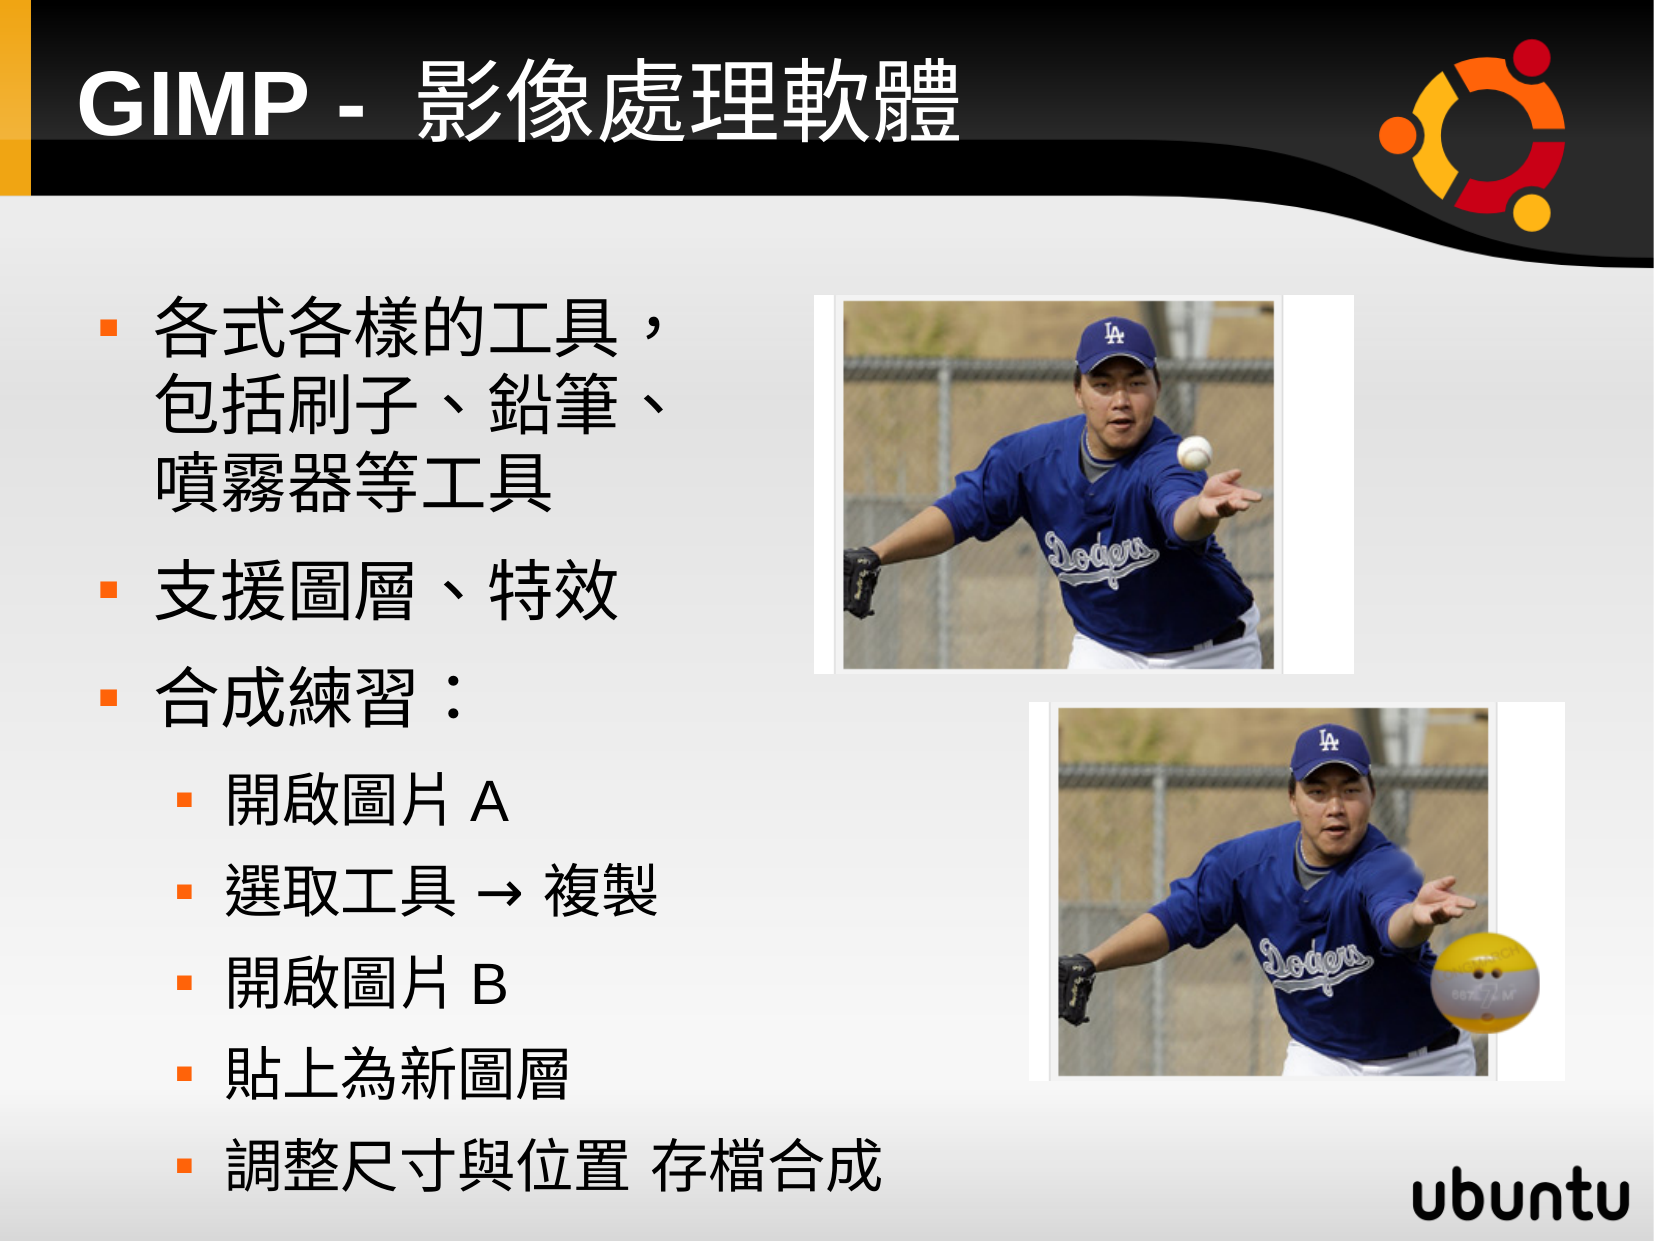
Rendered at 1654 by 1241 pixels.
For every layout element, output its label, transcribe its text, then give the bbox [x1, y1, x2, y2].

title GIMP - 影像處理軟體 [76, 7, 1565, 200]
picture [0, 0, 1654, 1241]
list 各式各樣的工具， 包括刷子、鉛筆、 噴霧器等工具 支援圖層、特效 合成練習： 開啟圖片A 選取工具 → 複製 開啟圖片B 貼上為新圖層 調整尺寸與位置 存檔合成 [82, 290, 1034, 1201]
